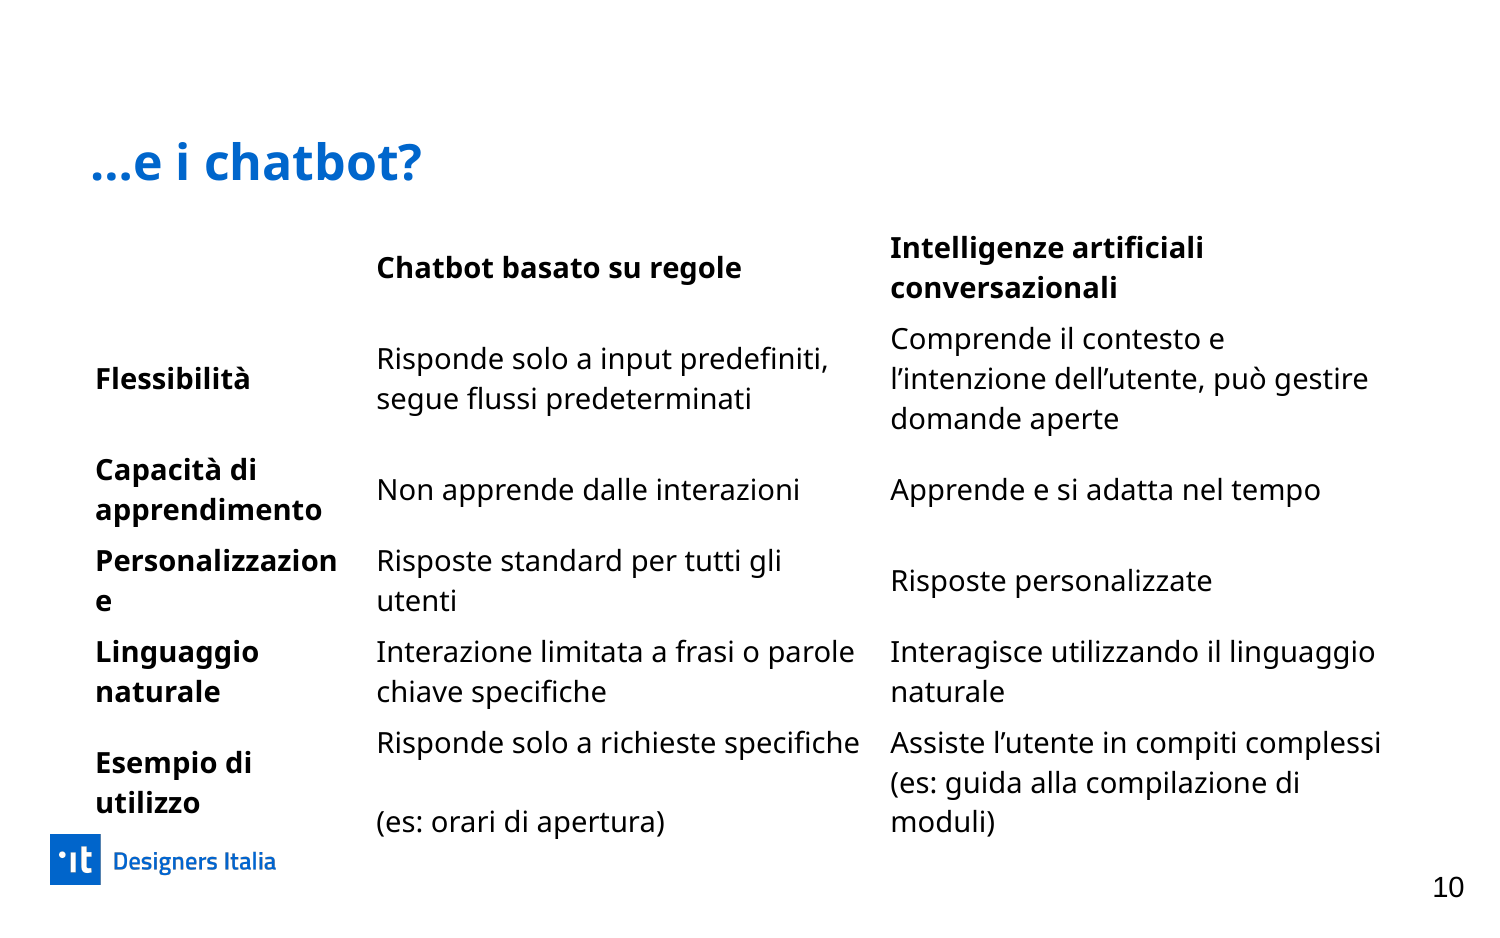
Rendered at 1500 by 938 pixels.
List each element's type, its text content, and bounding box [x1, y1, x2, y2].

table_header Intelligenze artificiali conversazionali [879, 222, 1400, 313]
table_cell Comprende il contesto e l’intenzione dell’utente, può gestire domande aperte [879, 313, 1400, 443]
table_cell Risponde solo a input predefiniti, segue flussi predeterminati [365, 313, 879, 443]
picture [50, 834, 289, 885]
table_cell Risposte personalizzate [879, 534, 1400, 625]
table_cell Assiste l’utente in compiti complessi (es: guida alla compilazione di moduli) [879, 716, 1400, 847]
table_cell Esempio di utilizzo [84, 716, 365, 847]
table_cell Interagisce utilizzando il linguaggio naturale [879, 625, 1400, 716]
slide_number <numero> [1389, 850, 1480, 922]
table_cell Risposte standard per tutti gli utenti [365, 534, 879, 625]
table_header Chatbot basato su regole [365, 222, 879, 313]
table_cell Apprende e si adatta nel tempo [879, 443, 1400, 534]
table_header [84, 222, 365, 313]
table_cell Capacità di apprendimento [84, 443, 365, 534]
table_cell Interazione limitata a frasi o parole chiave specifiche [365, 625, 879, 716]
table_cell Linguaggio naturale [84, 625, 365, 716]
table_cell Flessibilità [84, 313, 365, 443]
table_cell Risponde solo a richieste specifiche (es: orari di apertura) [365, 716, 879, 847]
table_cell Personalizzazione [84, 534, 365, 625]
text_box …e i chatbot? [75, 115, 1216, 196]
table_cell Non apprende dalle interazioni [365, 443, 879, 534]
